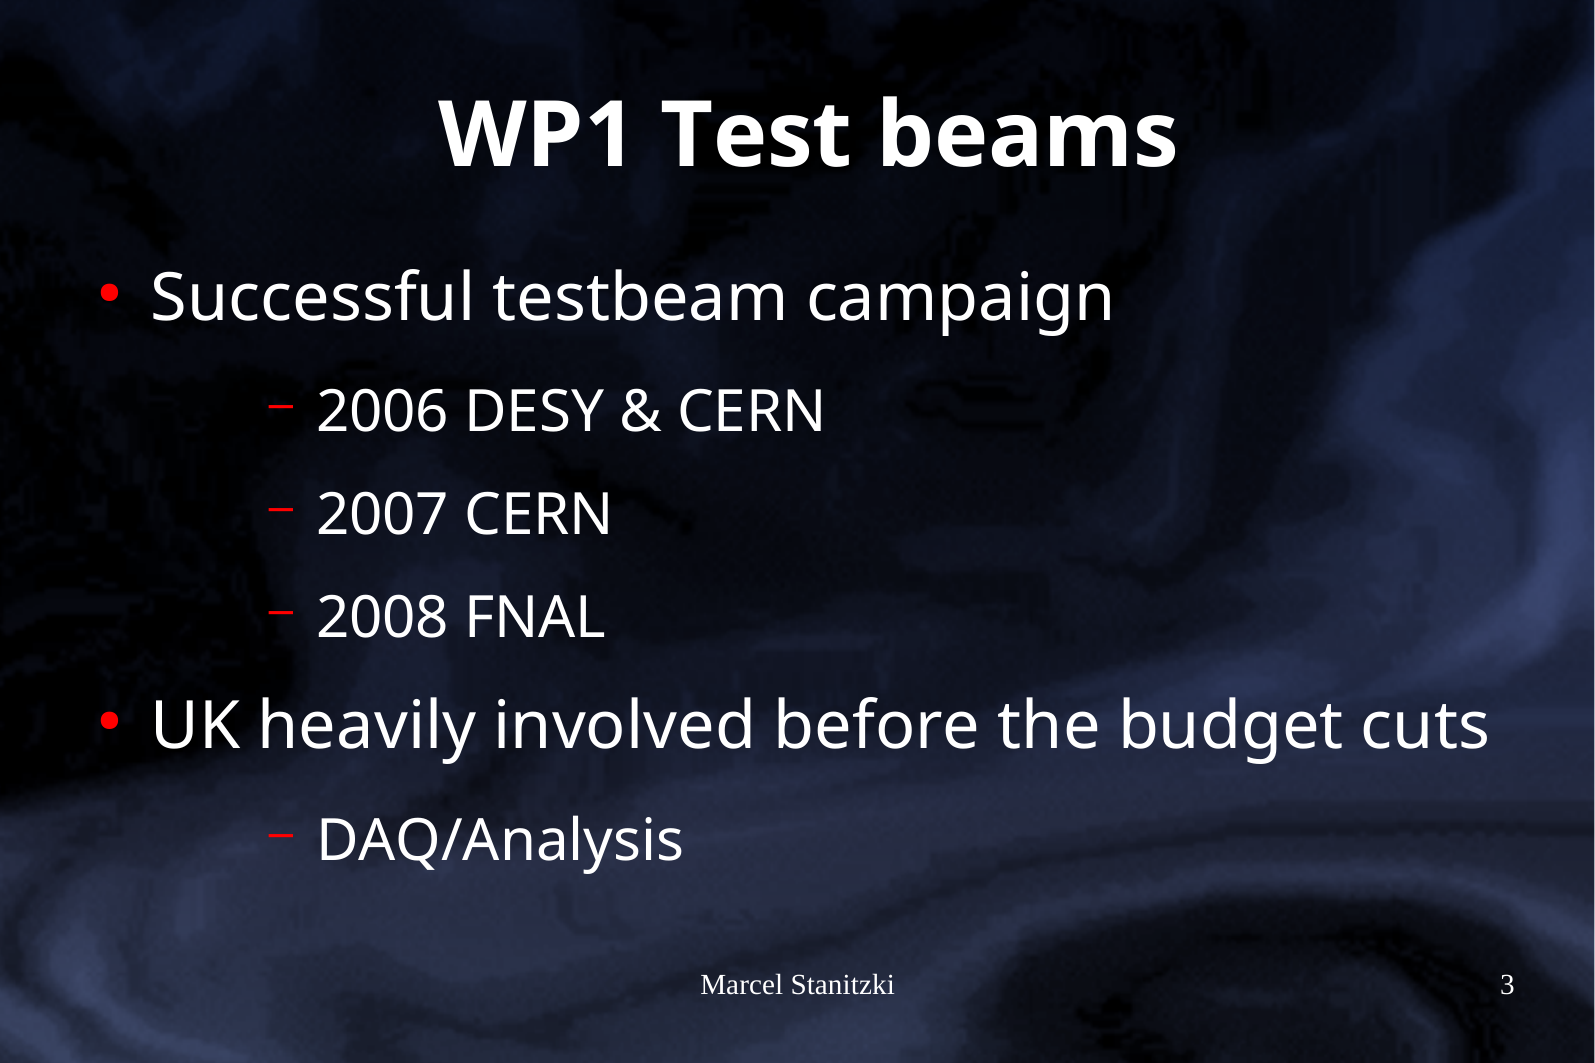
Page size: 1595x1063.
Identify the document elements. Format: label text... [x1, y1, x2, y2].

list Successful testbeam campaign 2006 DESY & CERN 2007 CERN 2008 FNAL UK heavily involved before the budget cuts DAQ/Analysis [79, 248, 1515, 1019]
picture [0, 0, 1595, 1063]
title WP1 Test beams [79, 42, 1515, 220]
